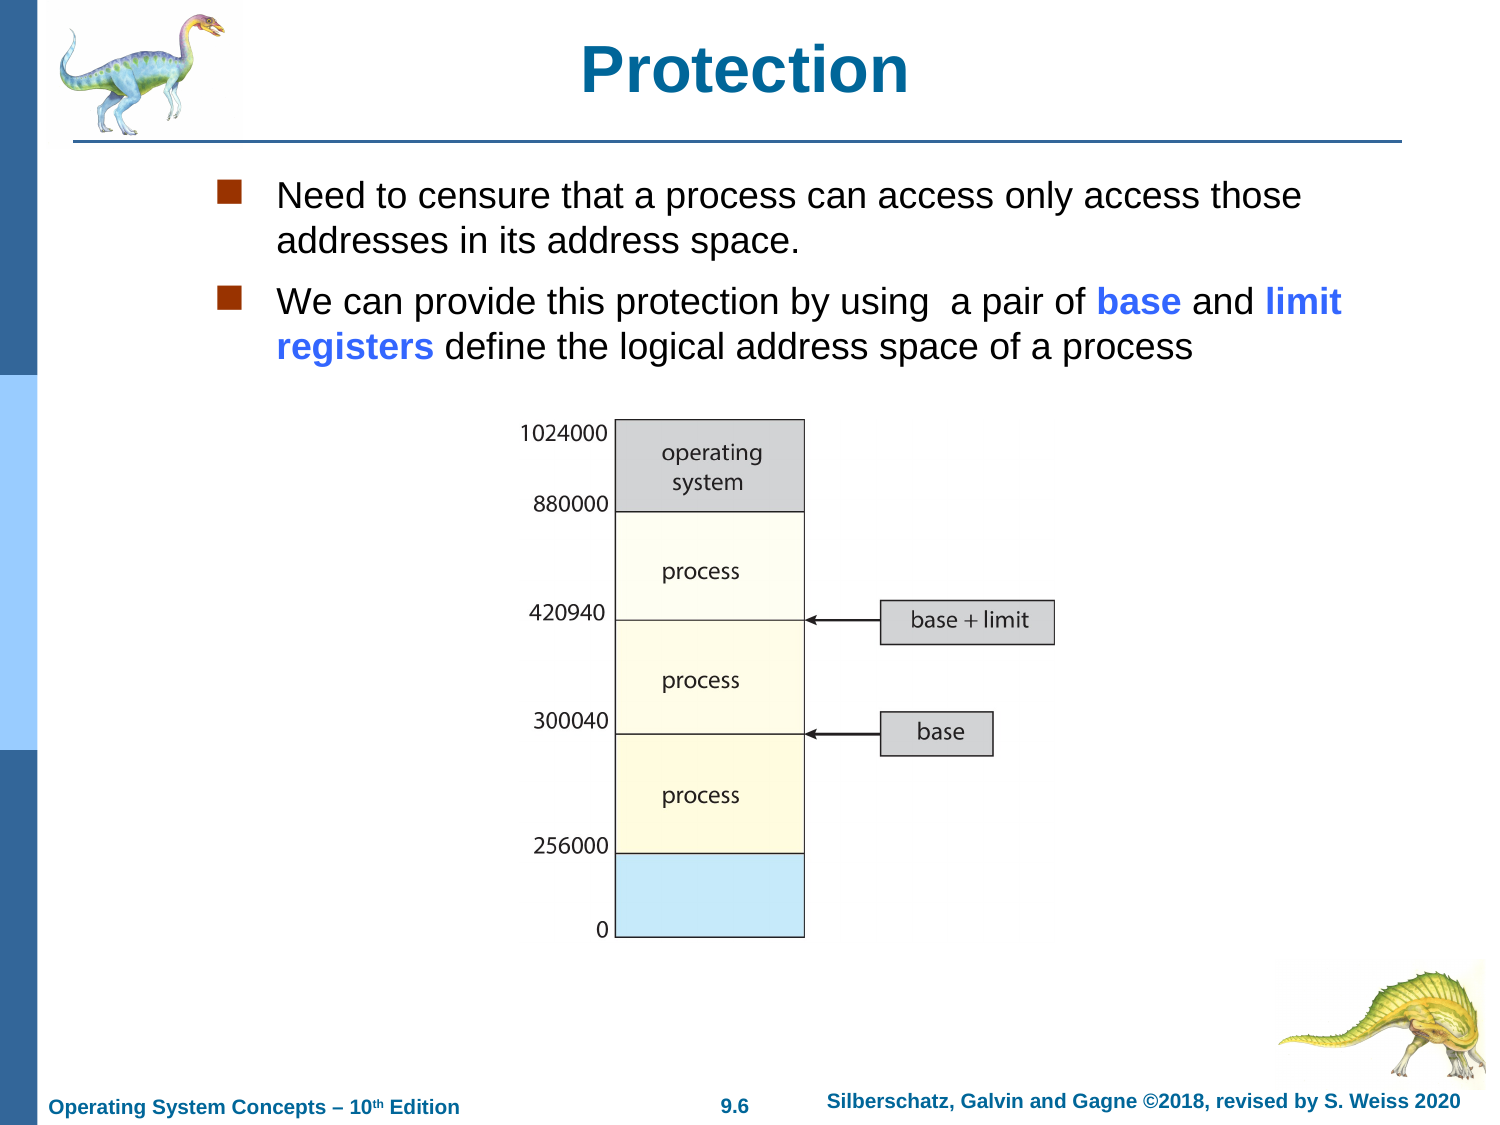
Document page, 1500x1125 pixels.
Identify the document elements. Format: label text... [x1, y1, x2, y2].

picture [46, 0, 243, 149]
picture [1275, 959, 1486, 1090]
title Protection [207, 18, 1284, 113]
picture [519, 419, 1055, 943]
list Need to censure that a process can access only access those addresses in its address space. We can provide this protection by using a pair of base and limit registers define the logical address space of a process [205, 163, 1425, 441]
